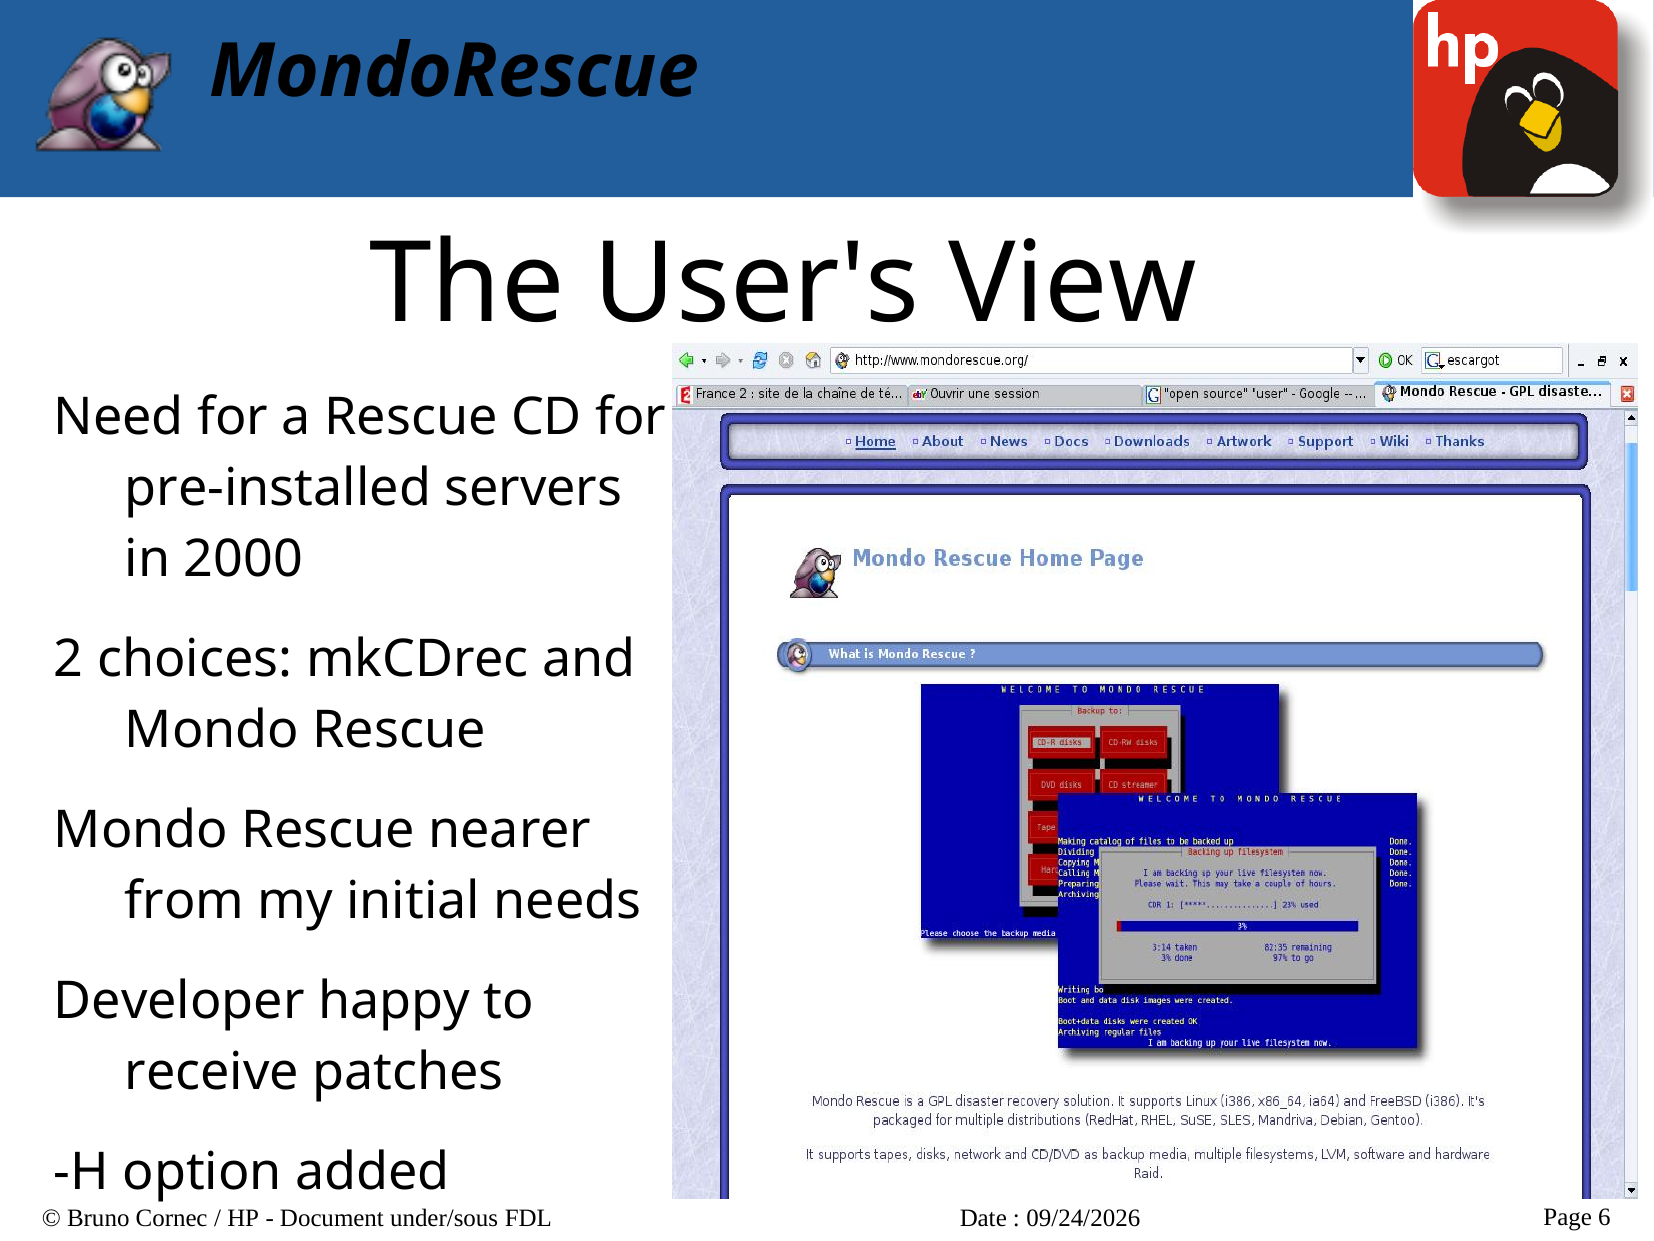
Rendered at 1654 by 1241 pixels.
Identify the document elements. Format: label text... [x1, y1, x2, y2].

list Need for a Rescue CD for pre-installed servers in 2000 2 choices: mkCDrec and Mondo Rescue Mondo Rescue nearer from my initial needs Developer happy to receive patches -H option added [42, 379, 672, 1102]
text_box The User's View [369, 201, 1227, 342]
picture [0, 0, 211, 199]
picture [1413, 0, 1654, 235]
picture [672, 342, 1638, 1199]
